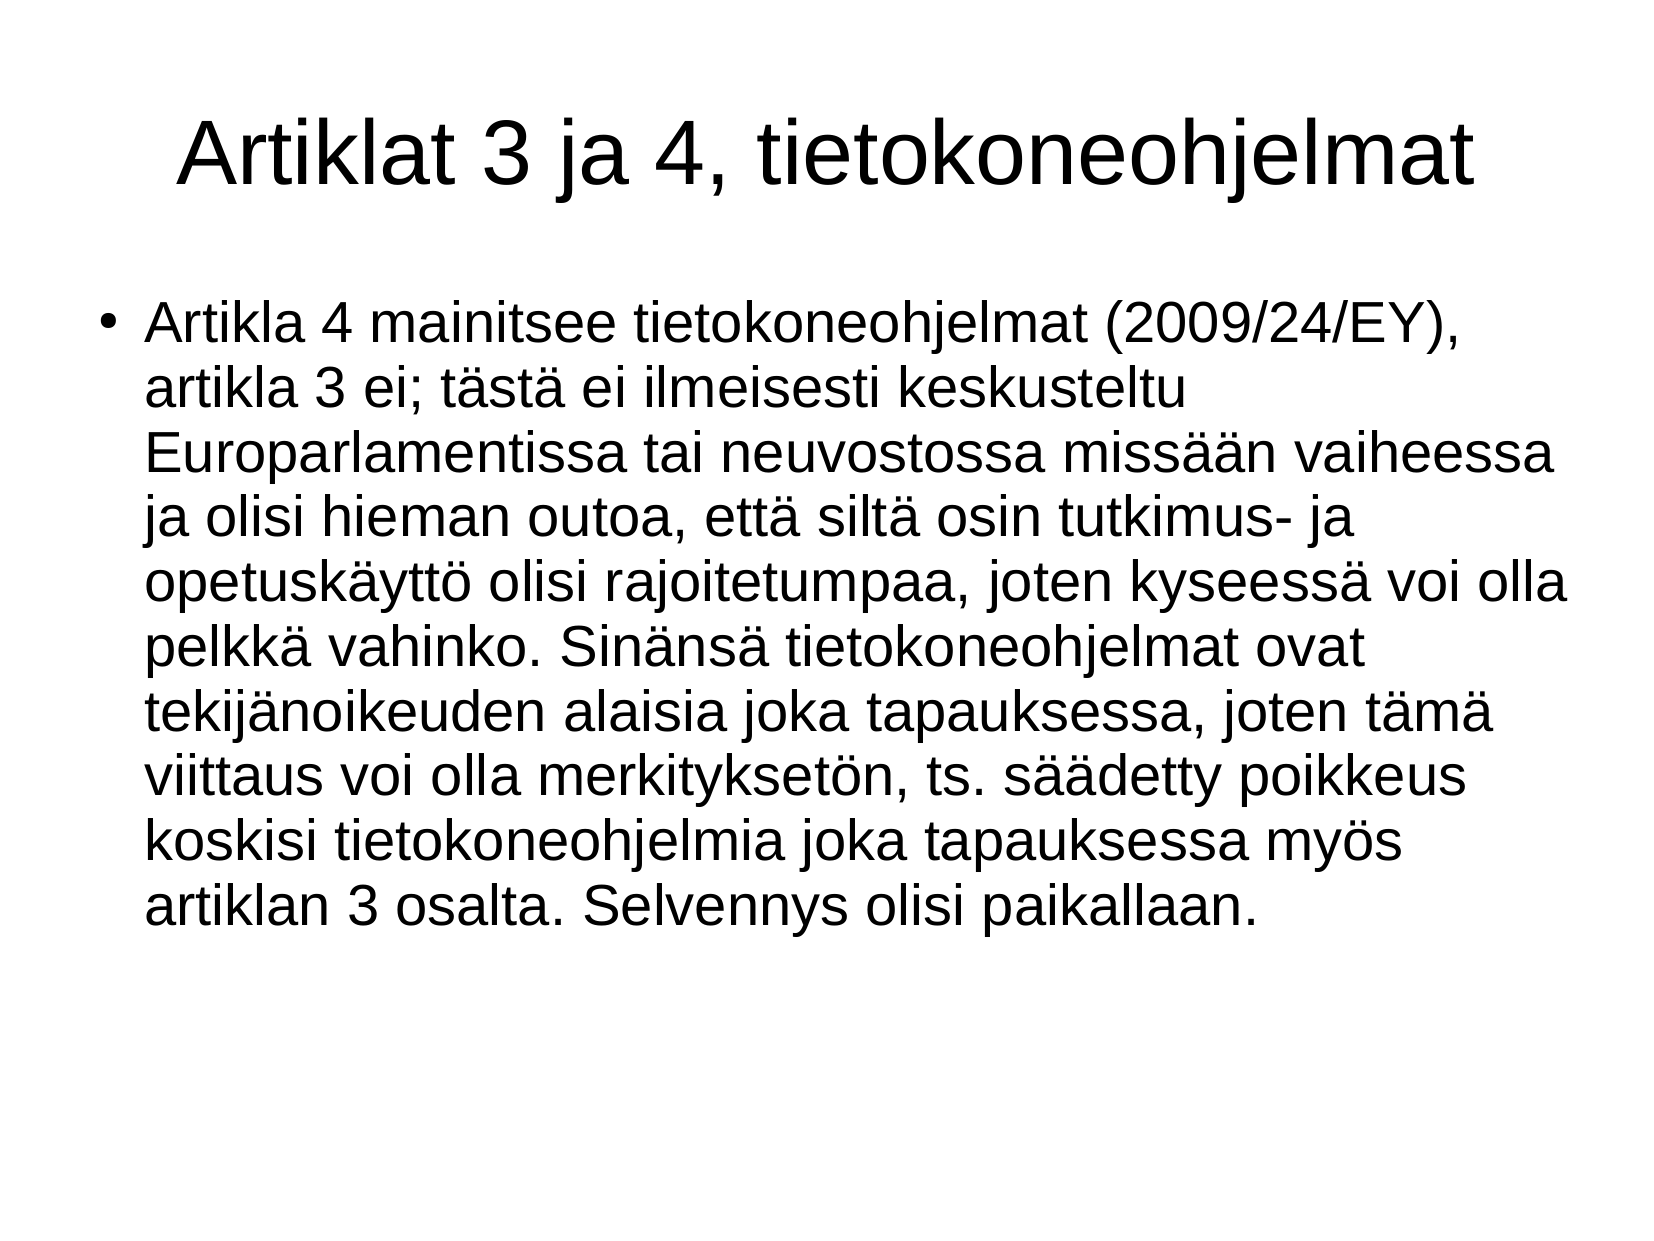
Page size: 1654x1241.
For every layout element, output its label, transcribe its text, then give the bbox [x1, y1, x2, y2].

title Artiklat 3 ja 4, tietokoneohjelmat [82, 49, 1571, 257]
list Artikla 4 mainitsee tietokoneohjelmat (2009/24/EY), artikla 3 ei; tästä ei ilmeisesti keskusteltu Europarlamentissa tai neuvostossa missään vaiheessa ja olisi hieman outoa, että siltä osin tutkimus- ja opetuskäyttö olisi rajoitetumpaa, joten kyseessä voi olla pelkkä vahinko. Sinänsä tietokoneohjelmat ovat tekijänoikeuden alaisia joka tapauksessa, joten tämä viittaus voi olla merkityksetön, ts. säädetty poikkeus koskisi tietokoneohjelmia joka tapauksessa myös artiklan 3 osalta. Selvennys olisi paikallaan. [82, 290, 1571, 1010]
